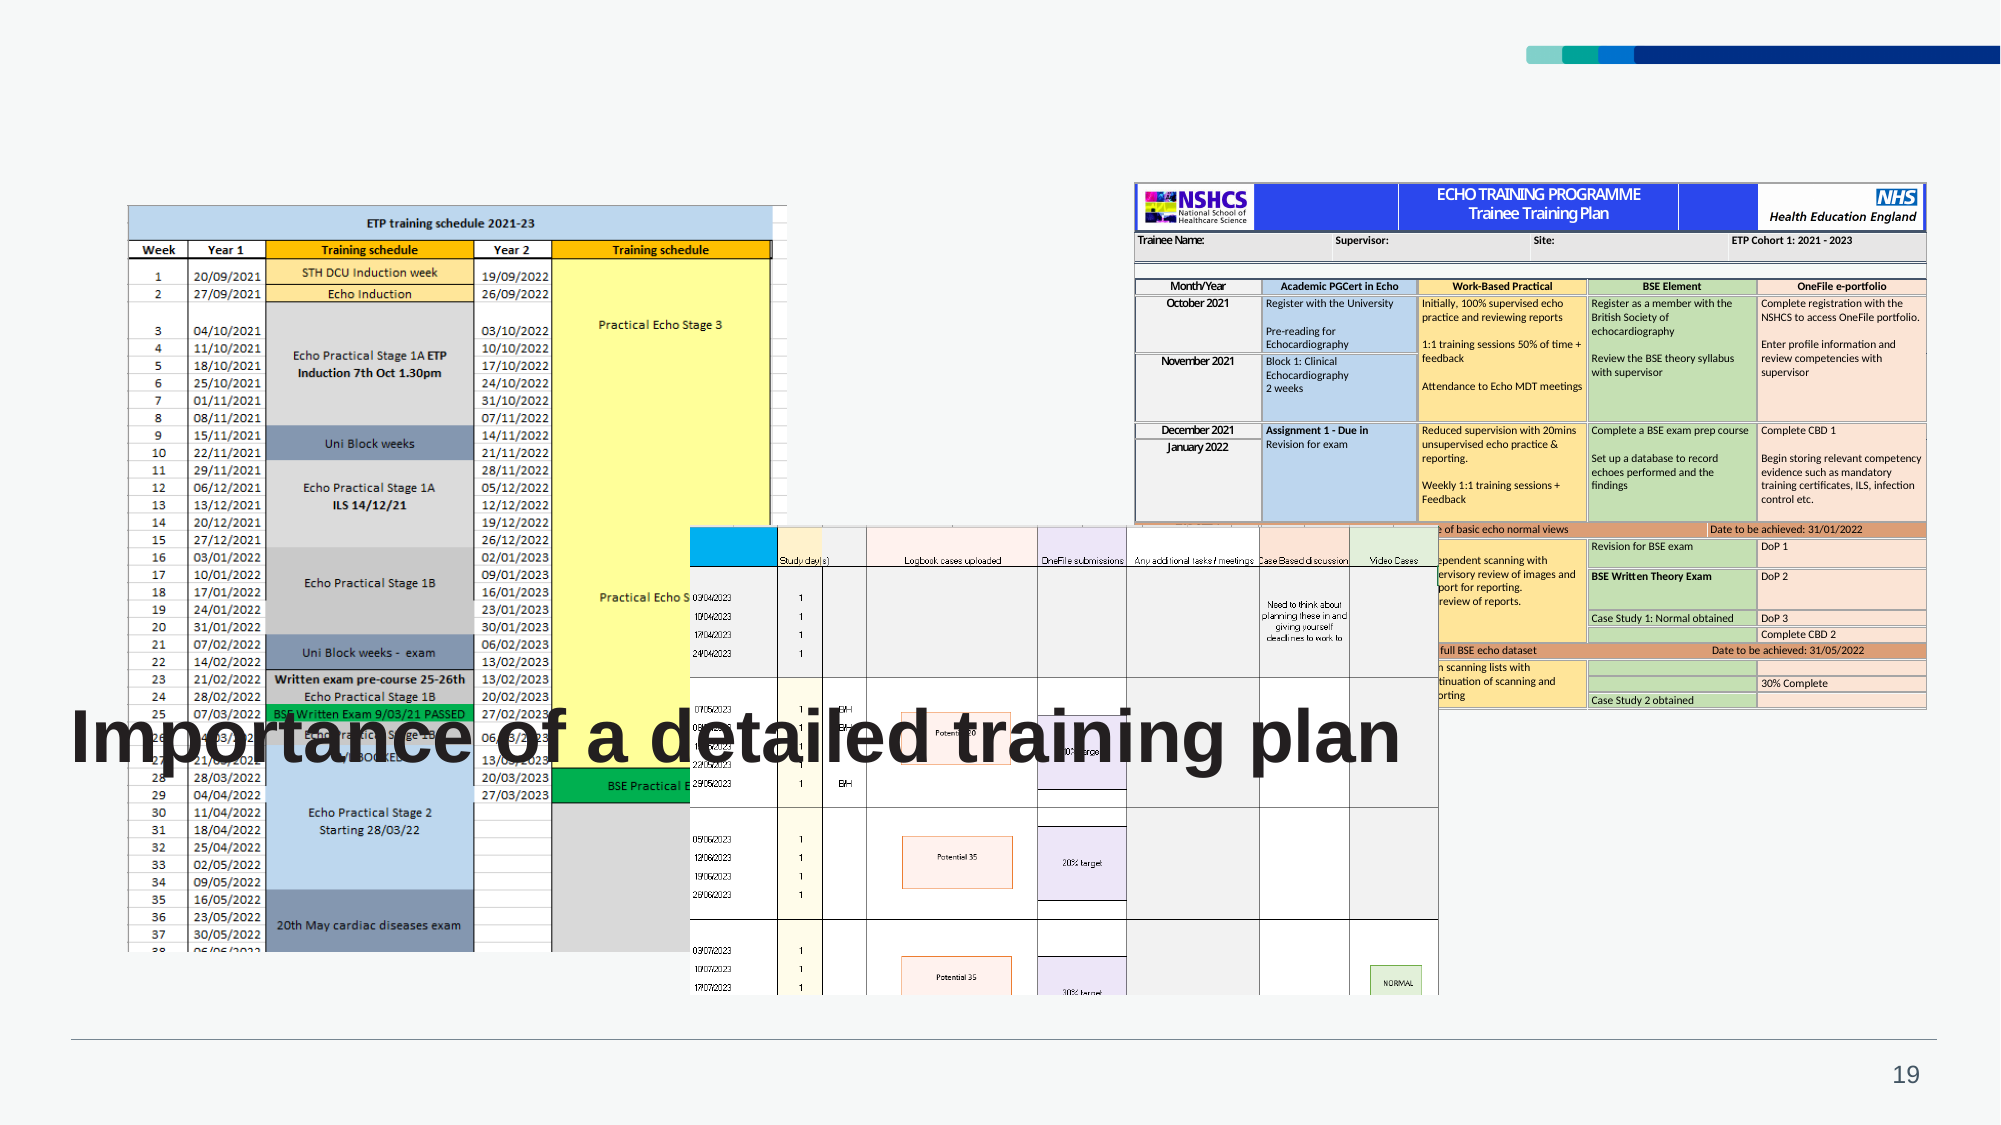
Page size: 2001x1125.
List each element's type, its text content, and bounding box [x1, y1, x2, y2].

title Importance of a detailed training plan [70, 70, 1942, 213]
picture [127, 213, 1930, 995]
